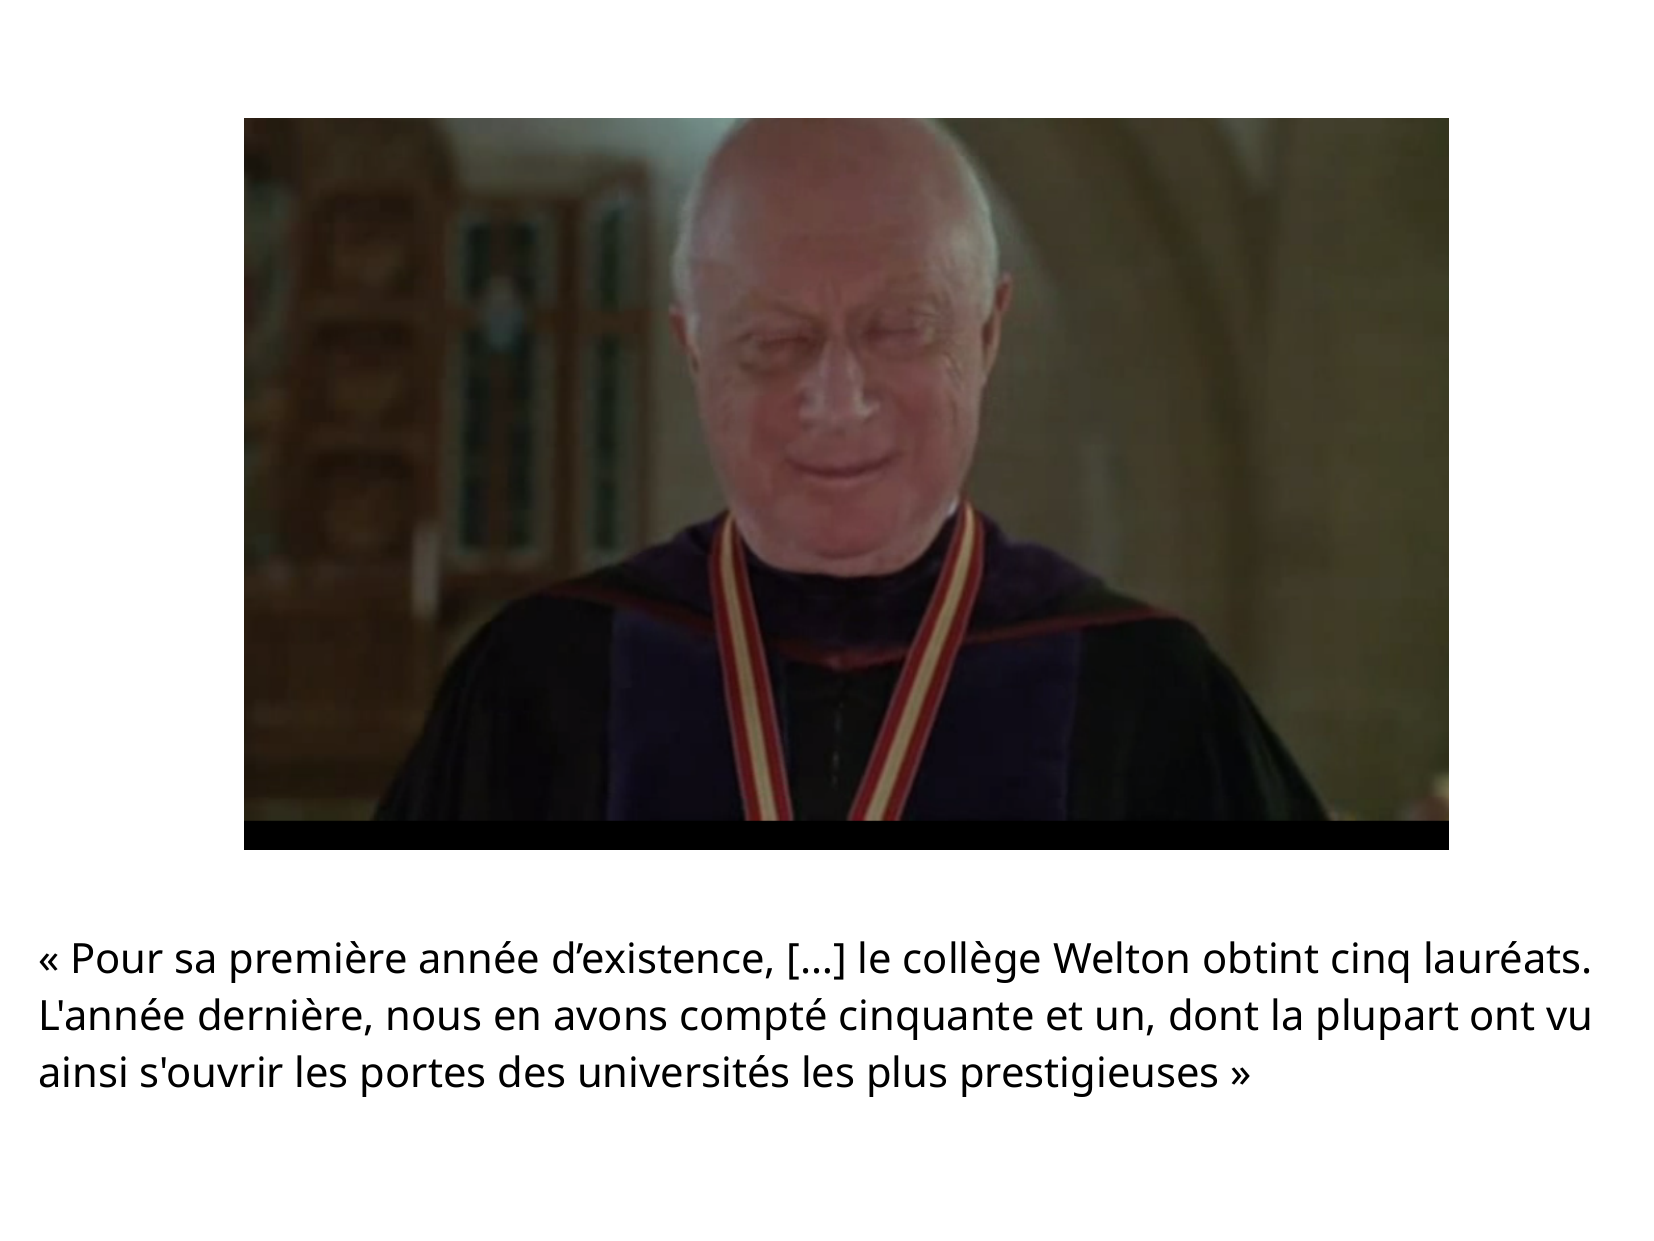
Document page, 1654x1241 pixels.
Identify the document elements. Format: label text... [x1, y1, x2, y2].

picture [244, 118, 1449, 850]
text_box « Pour sa première année d’existence, […] le collège Welton obtint cinq lauréats. L'année dernière, nous en avons compté cinquante et un, dont la plupart ont vu ainsi s'ouvrir les portes des universités les plus prestigieuses » [23, 921, 1654, 1111]
